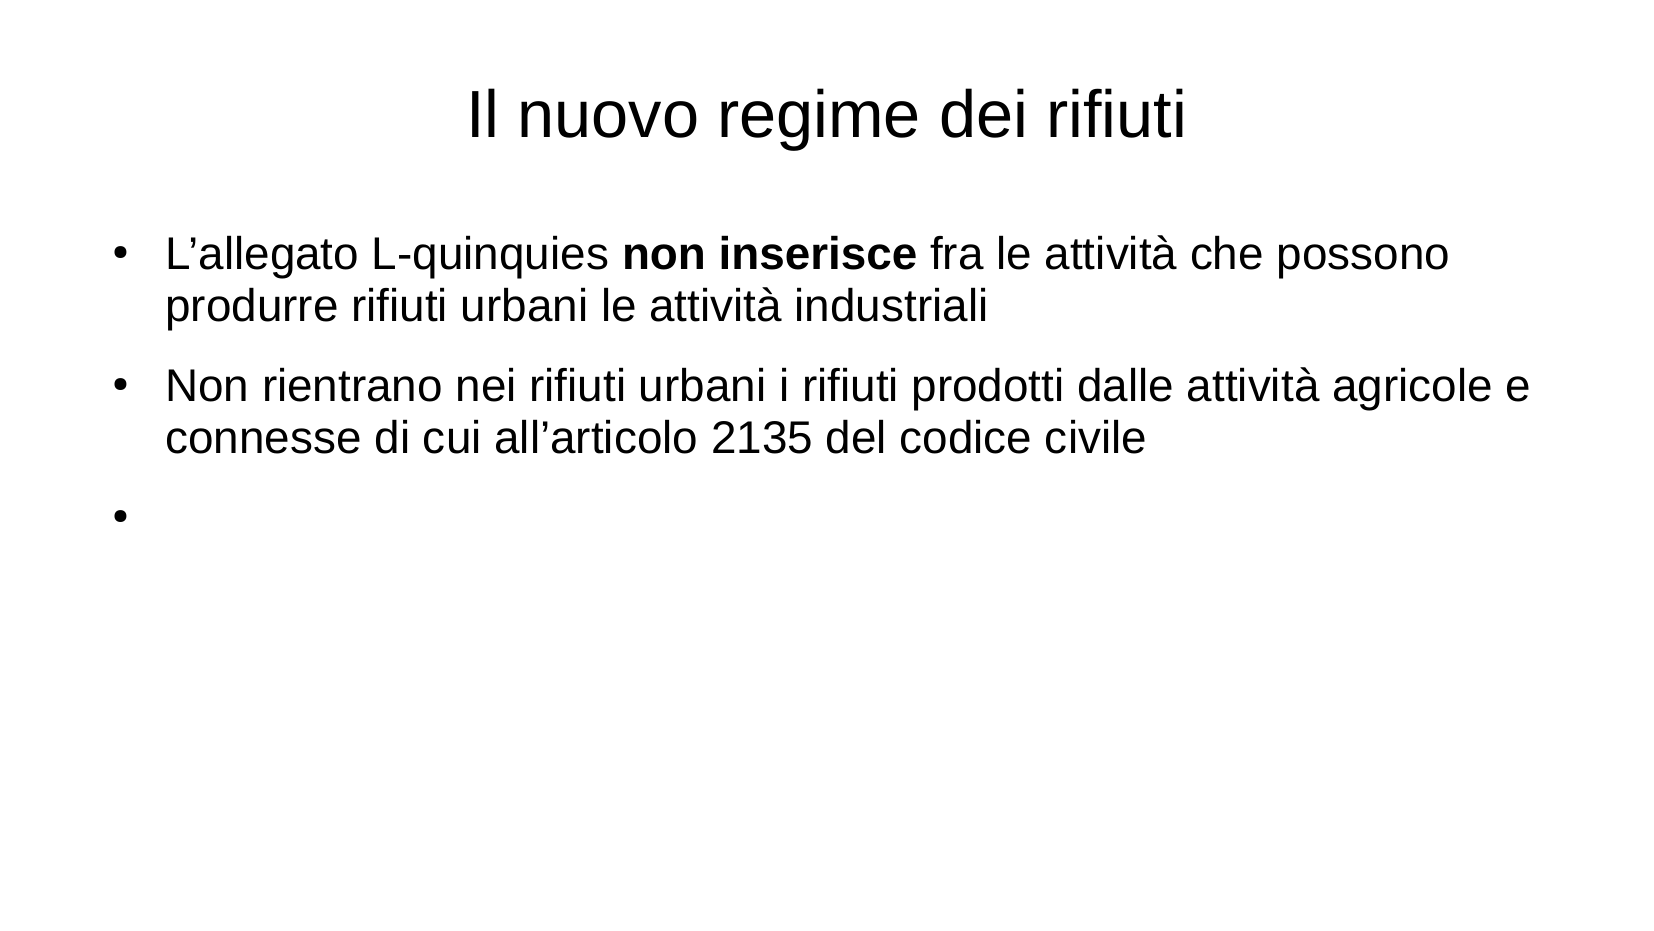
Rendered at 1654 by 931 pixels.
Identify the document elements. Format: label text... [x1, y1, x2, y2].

title Il nuovo regime dei rifiuti [82, 37, 1571, 193]
list L’allegato L-quinquies non inserisce fra le attività che possono produrre rifiuti urbani le attività industriali Non rientrano nei rifiuti urbani i rifiuti prodotti dalle attività agricole e connesse di cui all’articolo 2135 del codice civile [94, 228, 1583, 768]
